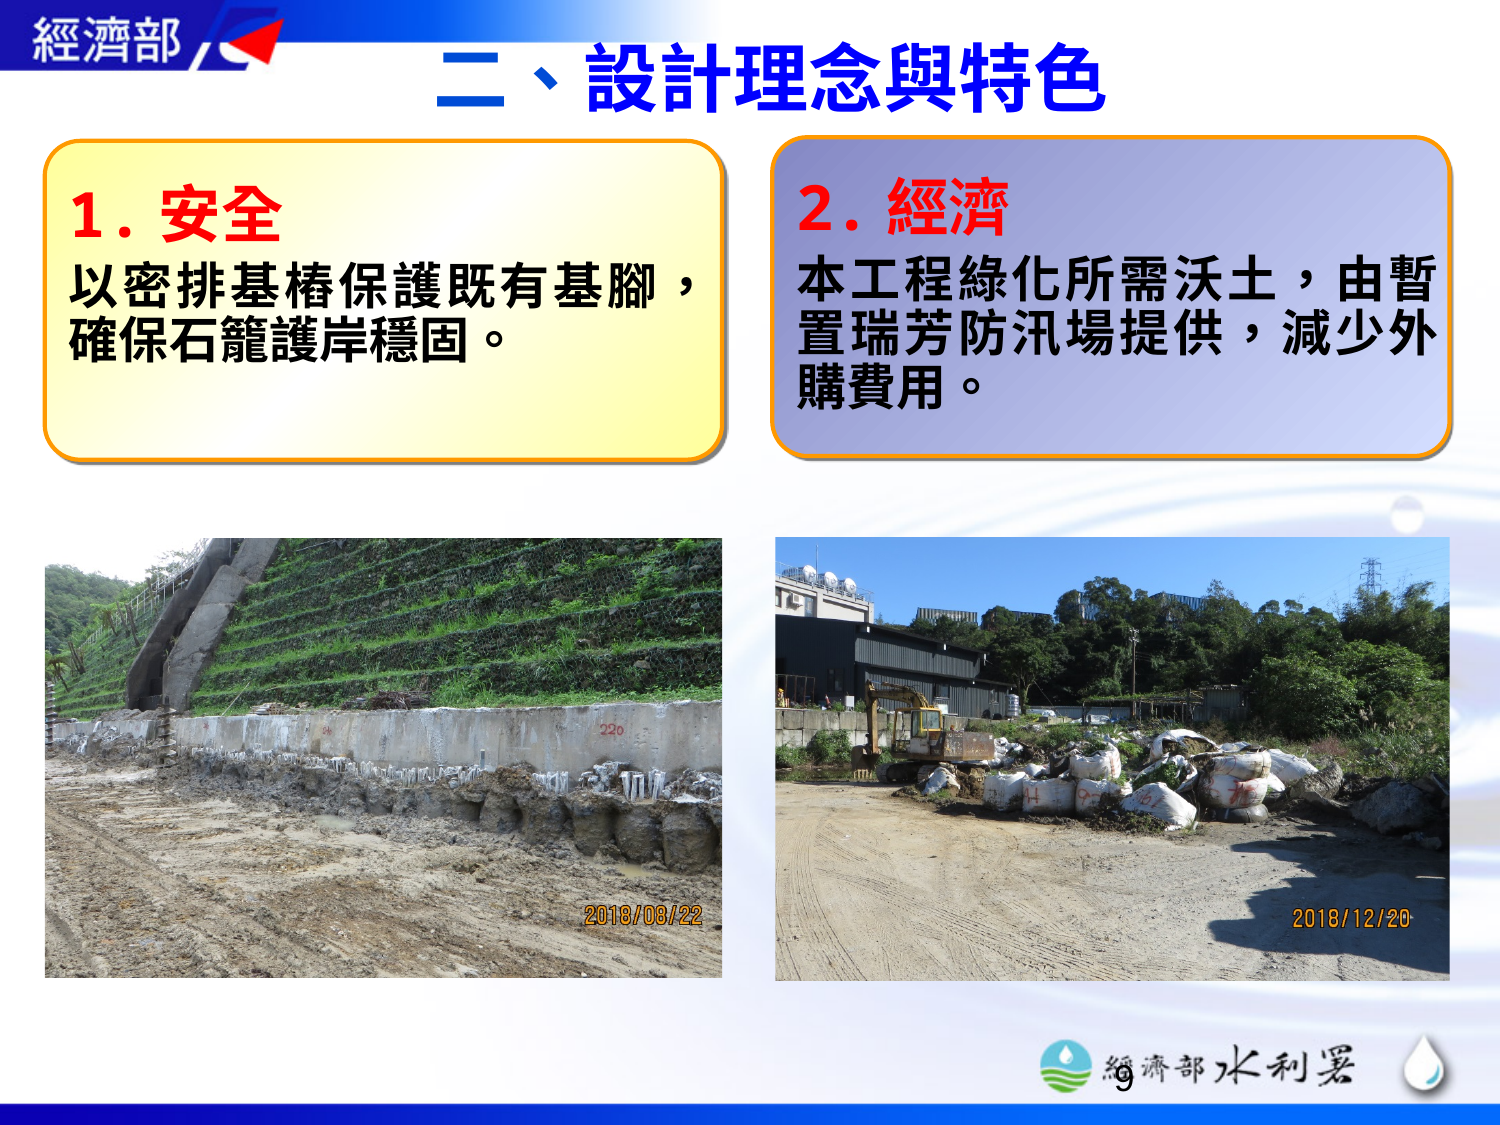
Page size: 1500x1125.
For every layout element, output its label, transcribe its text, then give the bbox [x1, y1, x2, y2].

text_box 1.安全 以密排基樁保護既有基腳，確保石籠護岸穩固。 [44, 140, 723, 460]
text_box 2.經濟 本工程綠化所需沃土，由暫置瑞芳防汛場提供，減少外購費用。 [772, 137, 1450, 457]
picture [0, 0, 1500, 1125]
text_box 二、設計理念與特色 [419, 17, 1152, 137]
